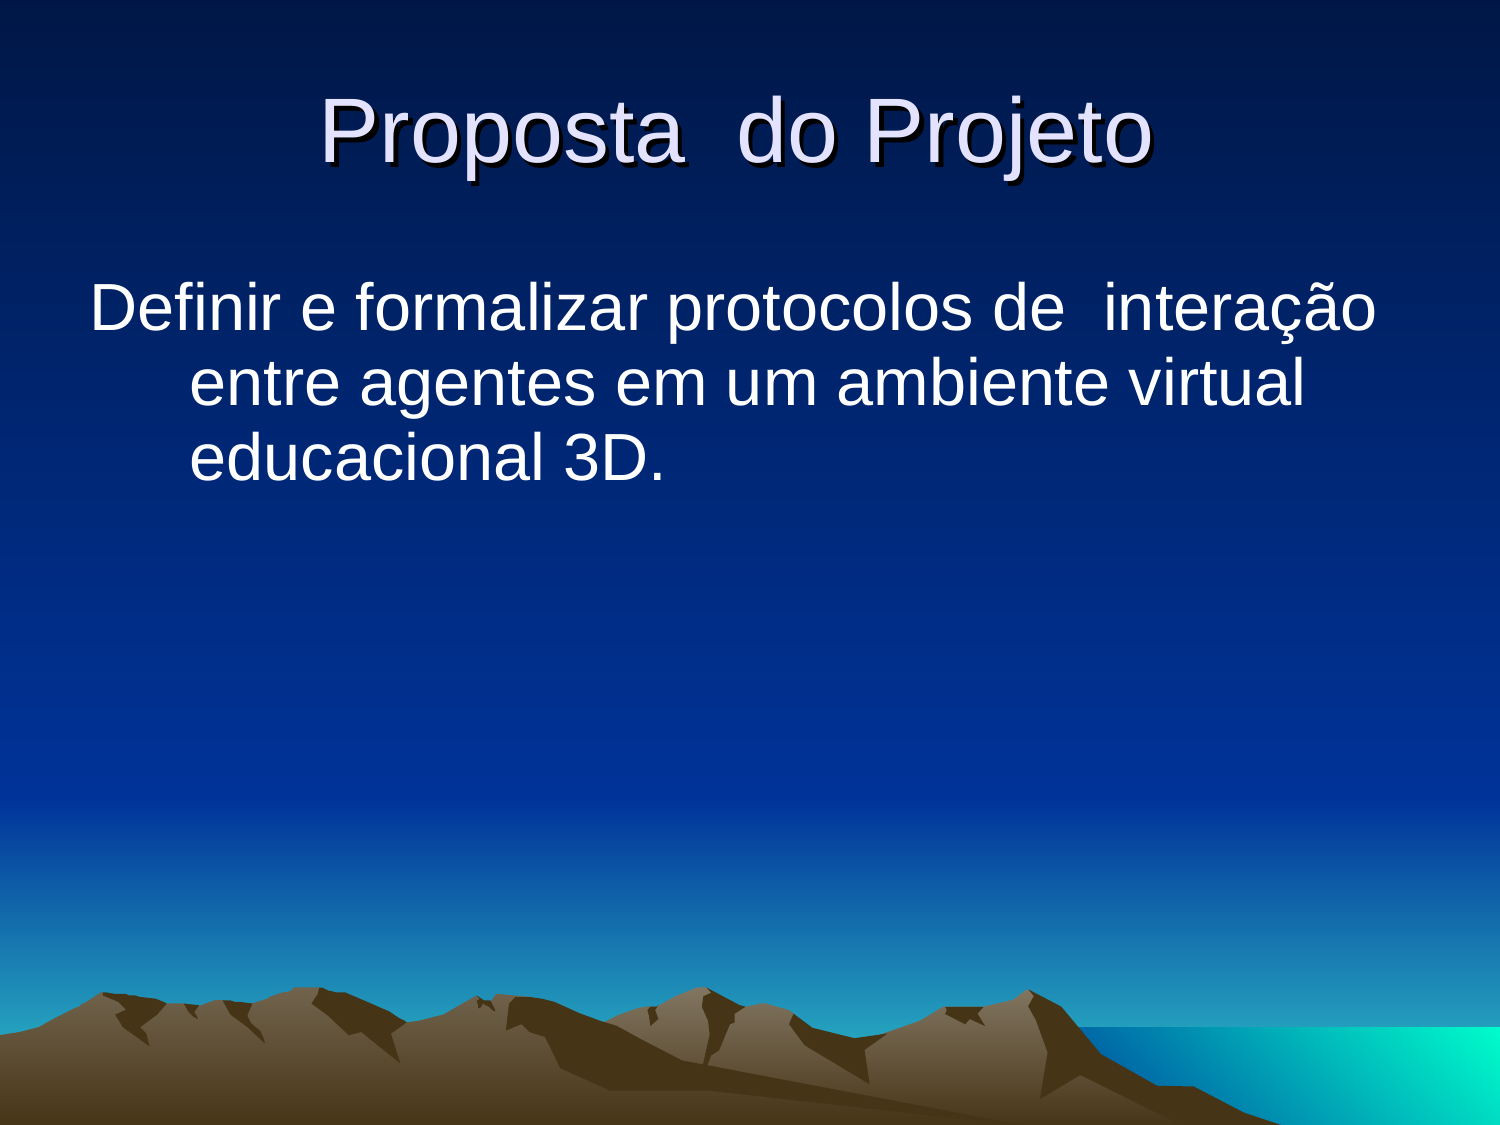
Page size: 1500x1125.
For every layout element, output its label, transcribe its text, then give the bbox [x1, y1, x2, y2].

list Definir e formalizar protocolos de interação entre agentes em um ambiente virtual educacional 3D. [75, 262, 1426, 1001]
title Proposta do Projeto [75, 37, 1426, 225]
